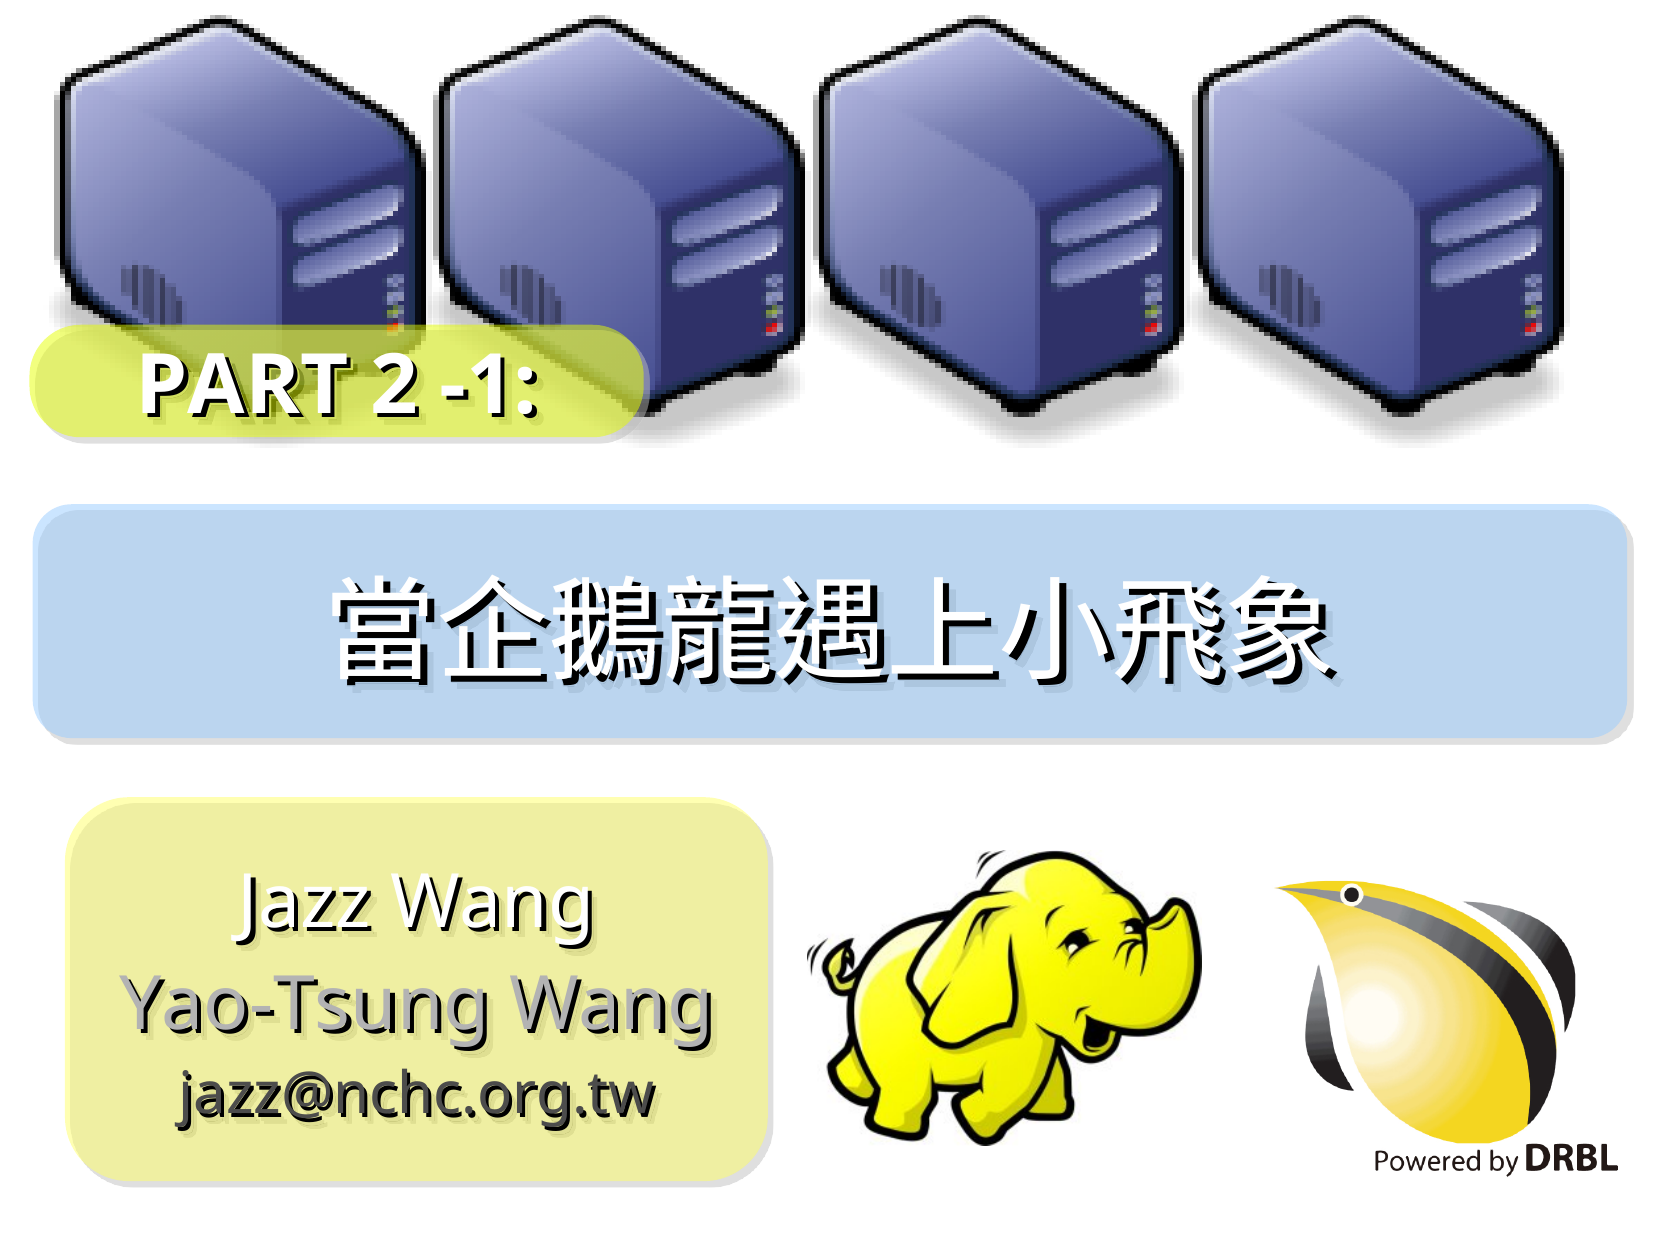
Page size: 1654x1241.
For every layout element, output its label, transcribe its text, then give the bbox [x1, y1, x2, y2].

picture [1257, 862, 1635, 1188]
picture [27, 2, 1609, 502]
text_box PART 2 -1: [29, 324, 644, 438]
text_box Jazz Wang Yao-Tsung Wang jazz@nchc.org.tw [64, 797, 768, 1182]
text_box 當企鵝龍遇上小飛象 [32, 504, 1628, 739]
picture [807, 850, 1202, 1146]
